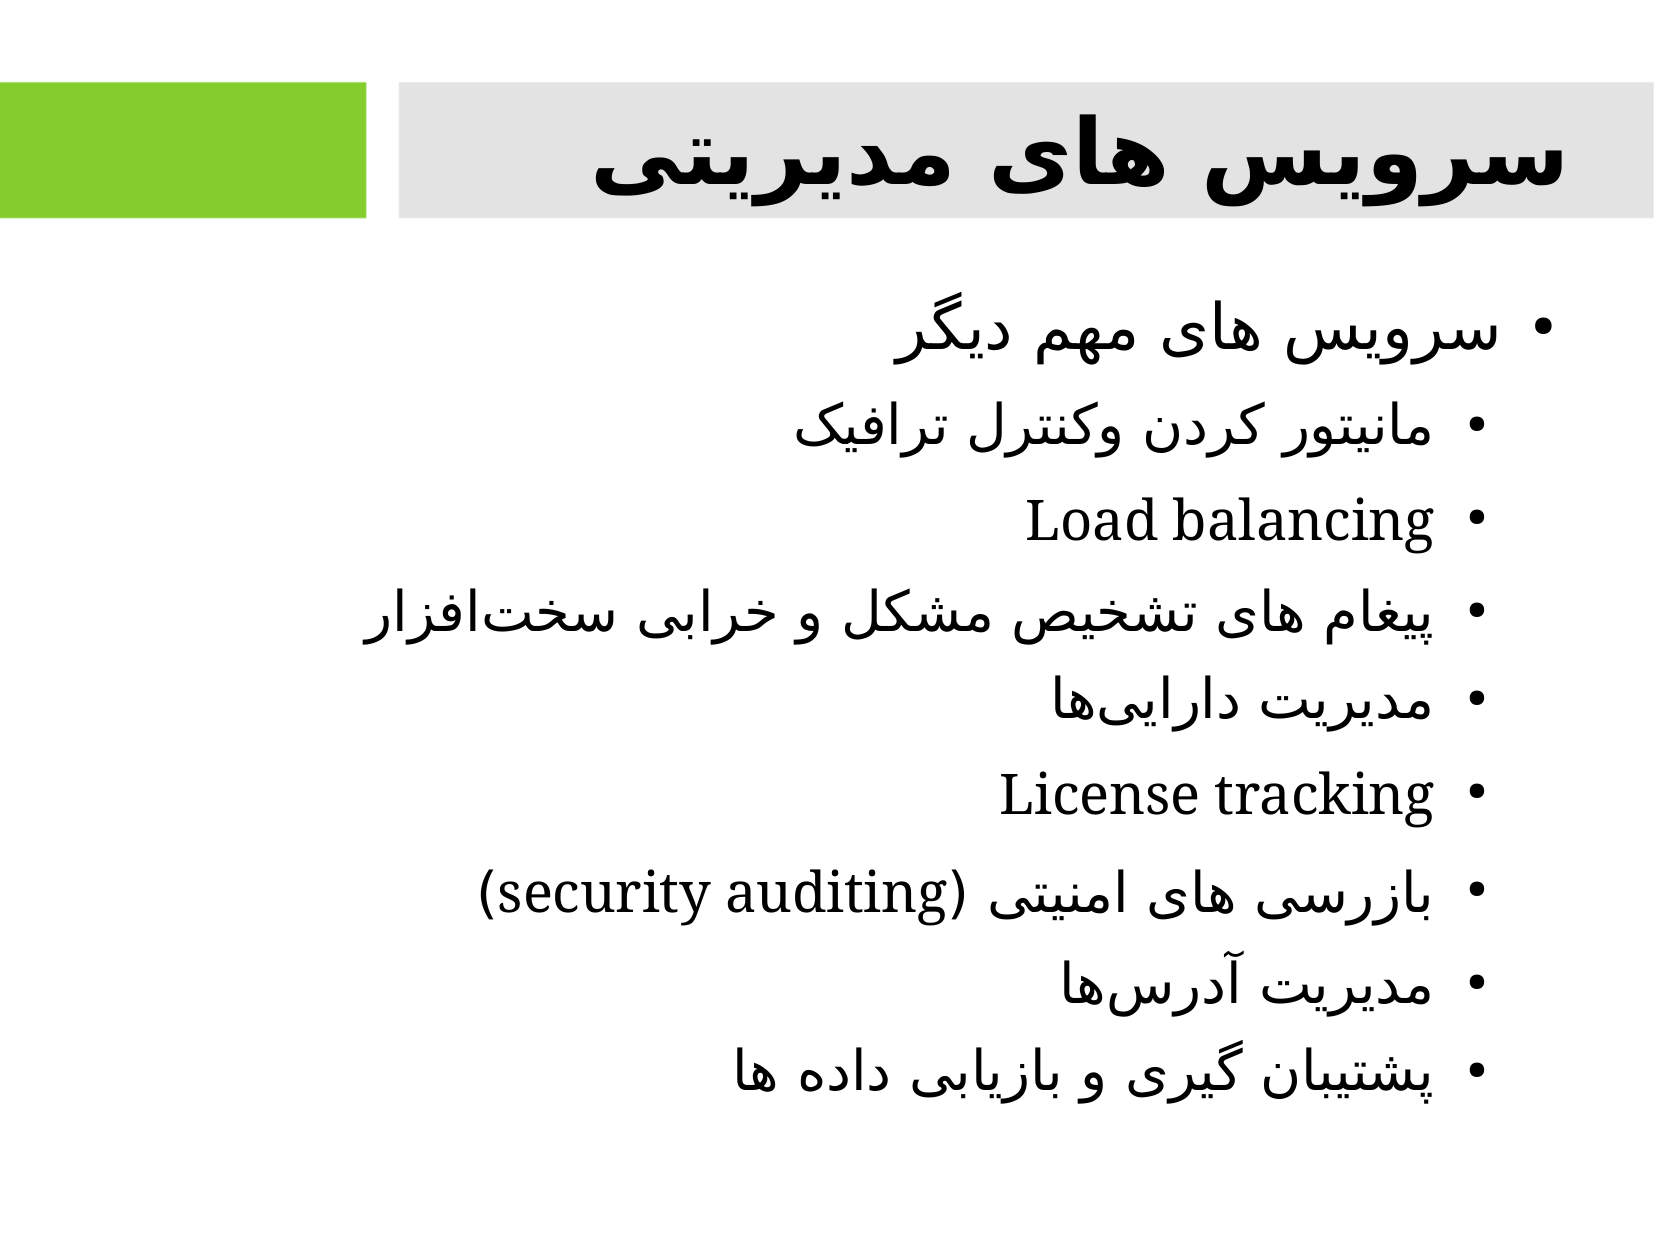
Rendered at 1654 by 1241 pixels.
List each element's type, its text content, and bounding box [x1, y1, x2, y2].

list سرویس های مهم دیگر مانیتور کردن وکنترل ترافیک Load balancing پیغام های تشخیص مشکل و خرابی سخت‌افزار مدیریت دارایی‌ها License tracking بازرسی های امنیتی (security auditing) مدیریت آدرس‌ها پشتیبان گیری و بازیابی داده ها [82, 290, 1571, 1109]
title سرویس های مدیریتی [82, 56, 1571, 250]
picture [0, 0, 1654, 1241]
